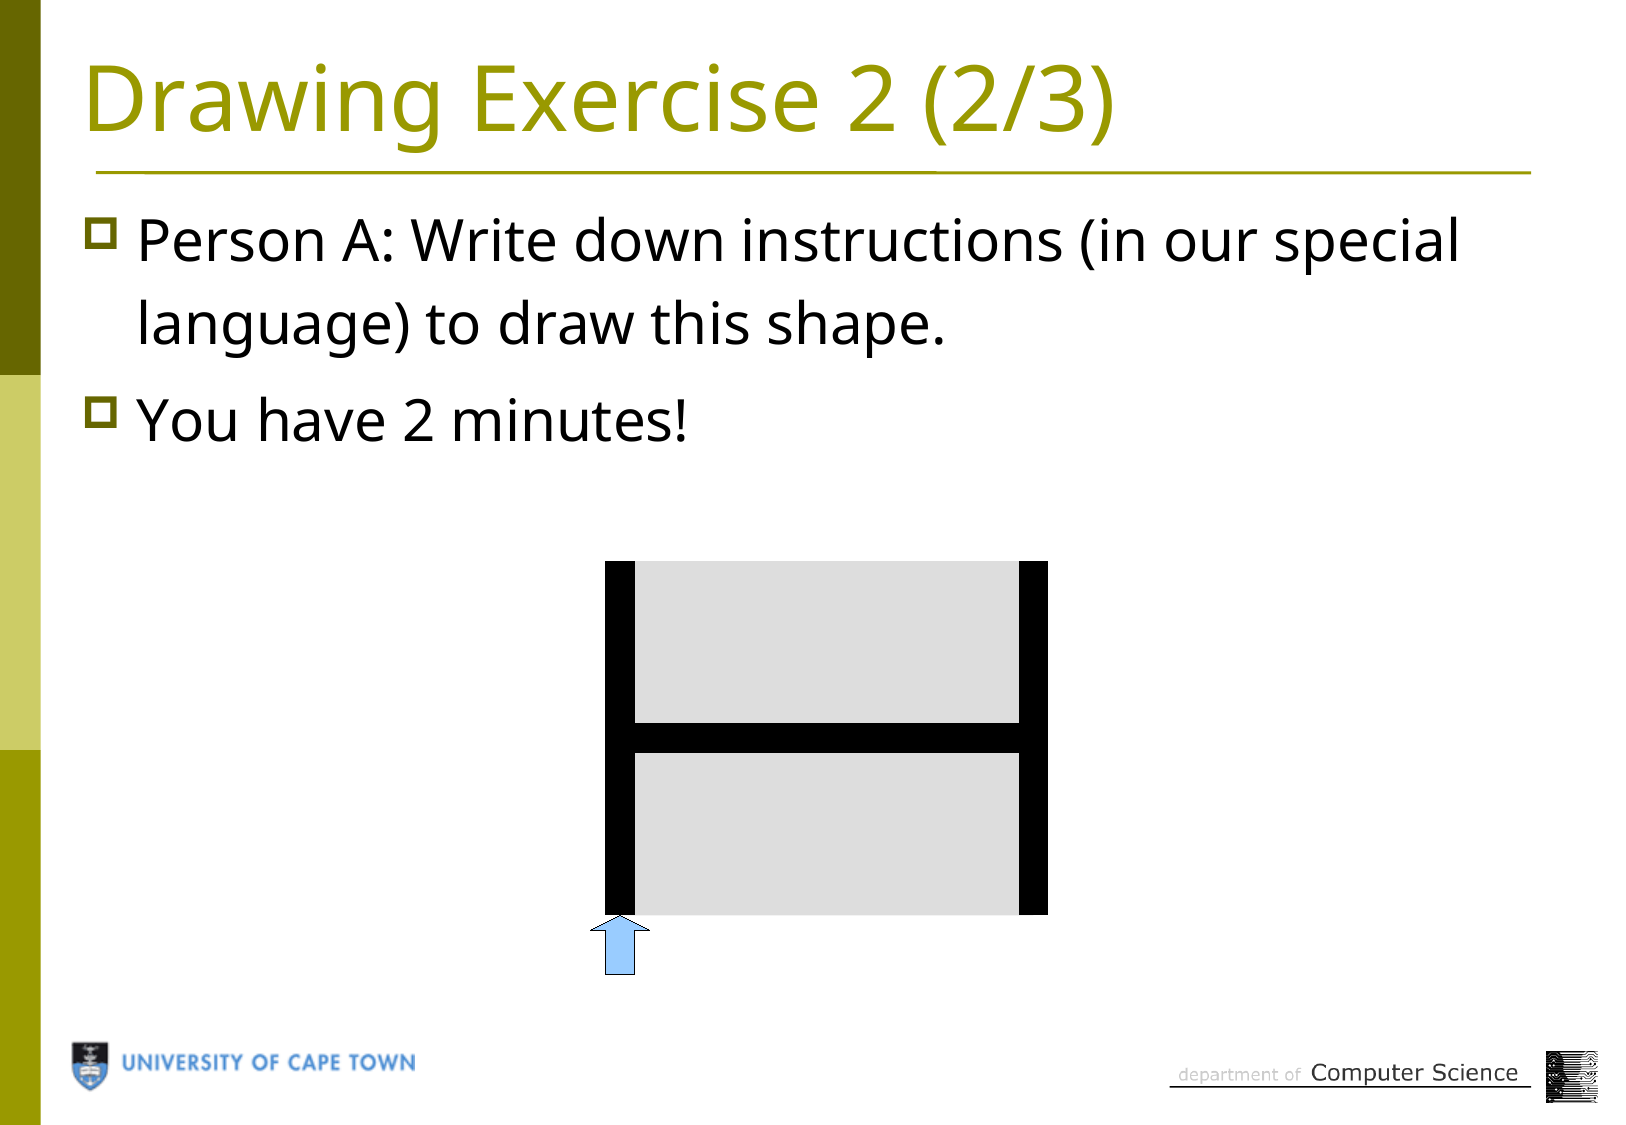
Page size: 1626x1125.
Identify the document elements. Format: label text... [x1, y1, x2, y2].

picture [1169, 1043, 1532, 1091]
picture [61, 1024, 415, 1103]
list Person A: Write down instructions (in our special language) to draw this shape. You have 2 minutes! [81, 196, 1543, 1005]
title Drawing Exercise 2 (2/3) [81, 29, 1543, 172]
picture [1546, 1051, 1598, 1103]
text_box [635, 561, 1019, 723]
text_box [590, 753, 1034, 975]
